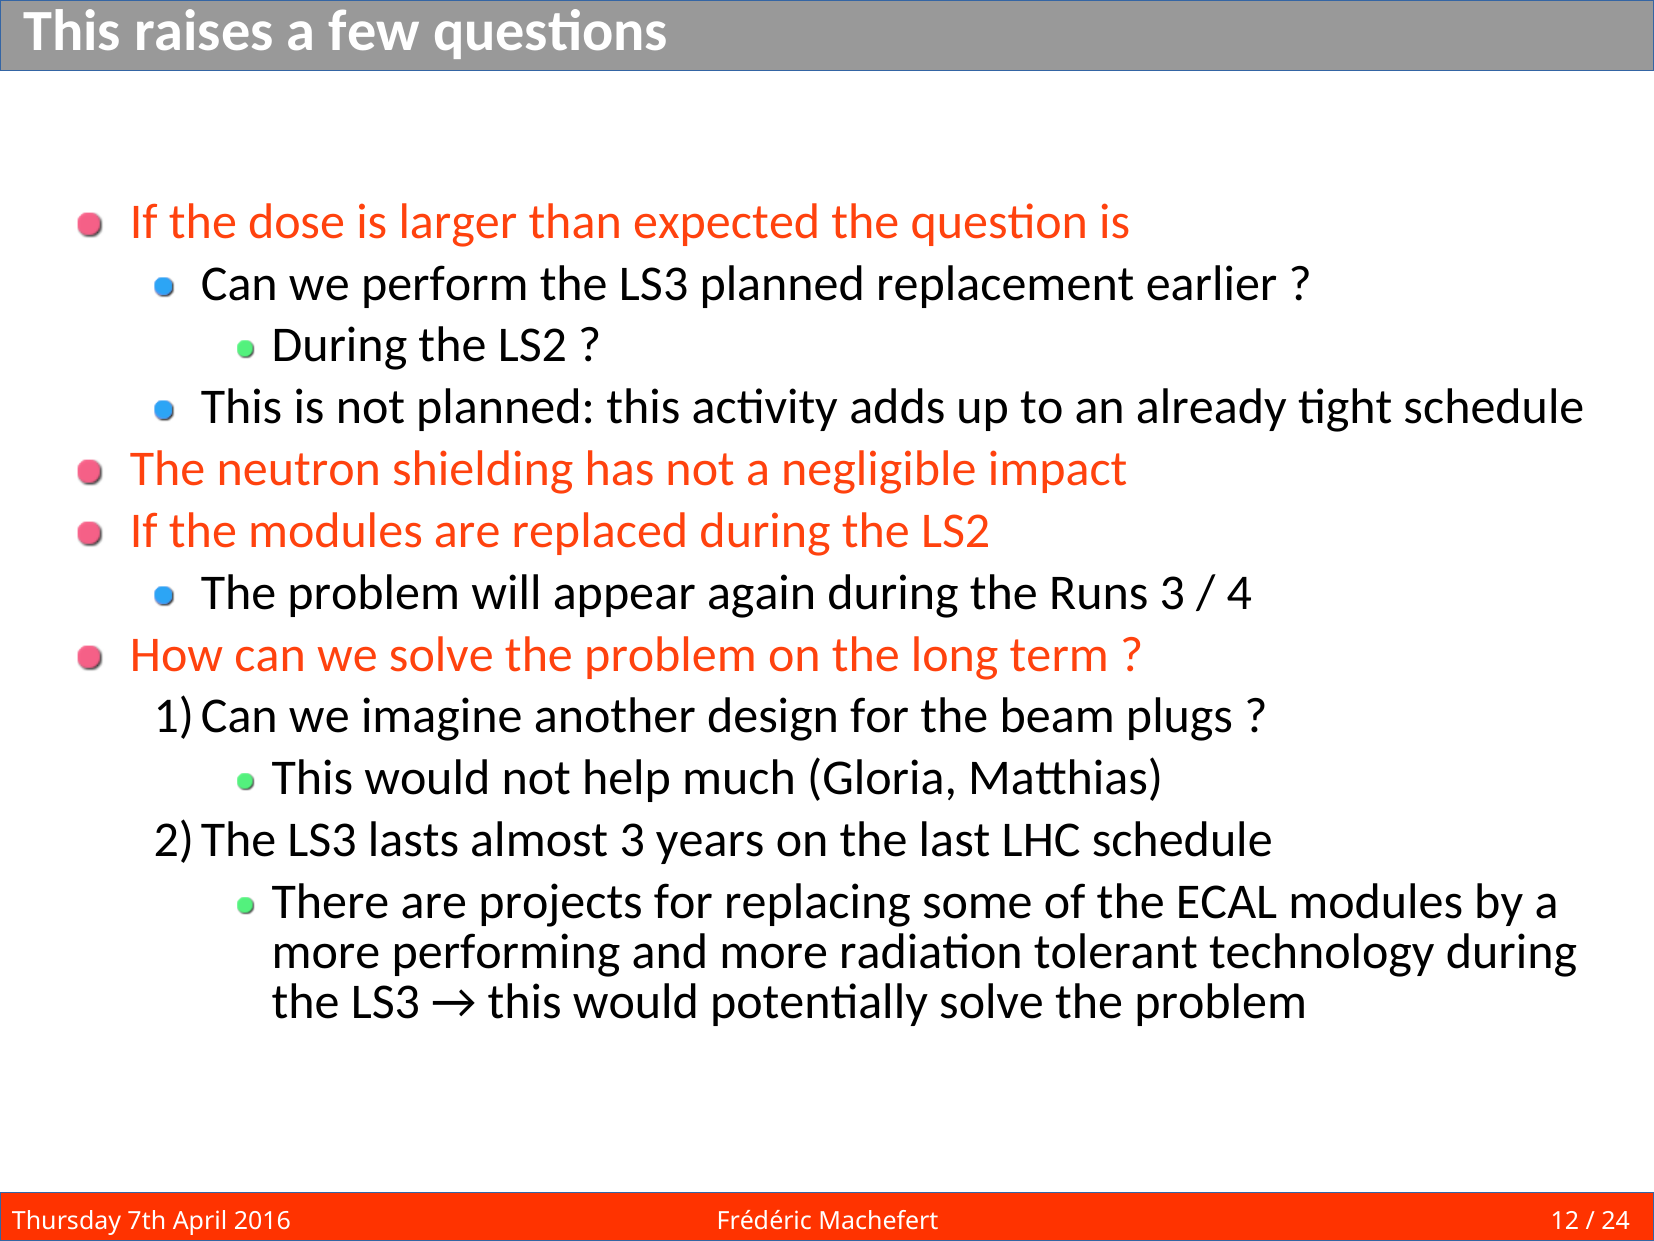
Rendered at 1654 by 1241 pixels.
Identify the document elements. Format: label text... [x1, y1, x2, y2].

list If the dose is larger than expected the question is Can we perform the LS3 planned replacement earlier ? During the LS2 ? This is not planned: this activity adds up to an already tight schedule The neutron shielding has not a negligible impact If the modules are replaced during the LS2 The problem will appear again during the Runs 3 / 4 How can we solve the problem on the long term ? Can we imagine another design for the beam plugs ? This would not help much (Gloria, Matthias) The LS3 lasts almost 3 years on the last LHC schedule There are projects for replacing some of the ECAL modules by a more performing and more radiation tolerant technology during the LS3 → this would potentially solve the problem [59, 200, 1595, 1158]
title This raises a few questions [23, 0, 1630, 71]
